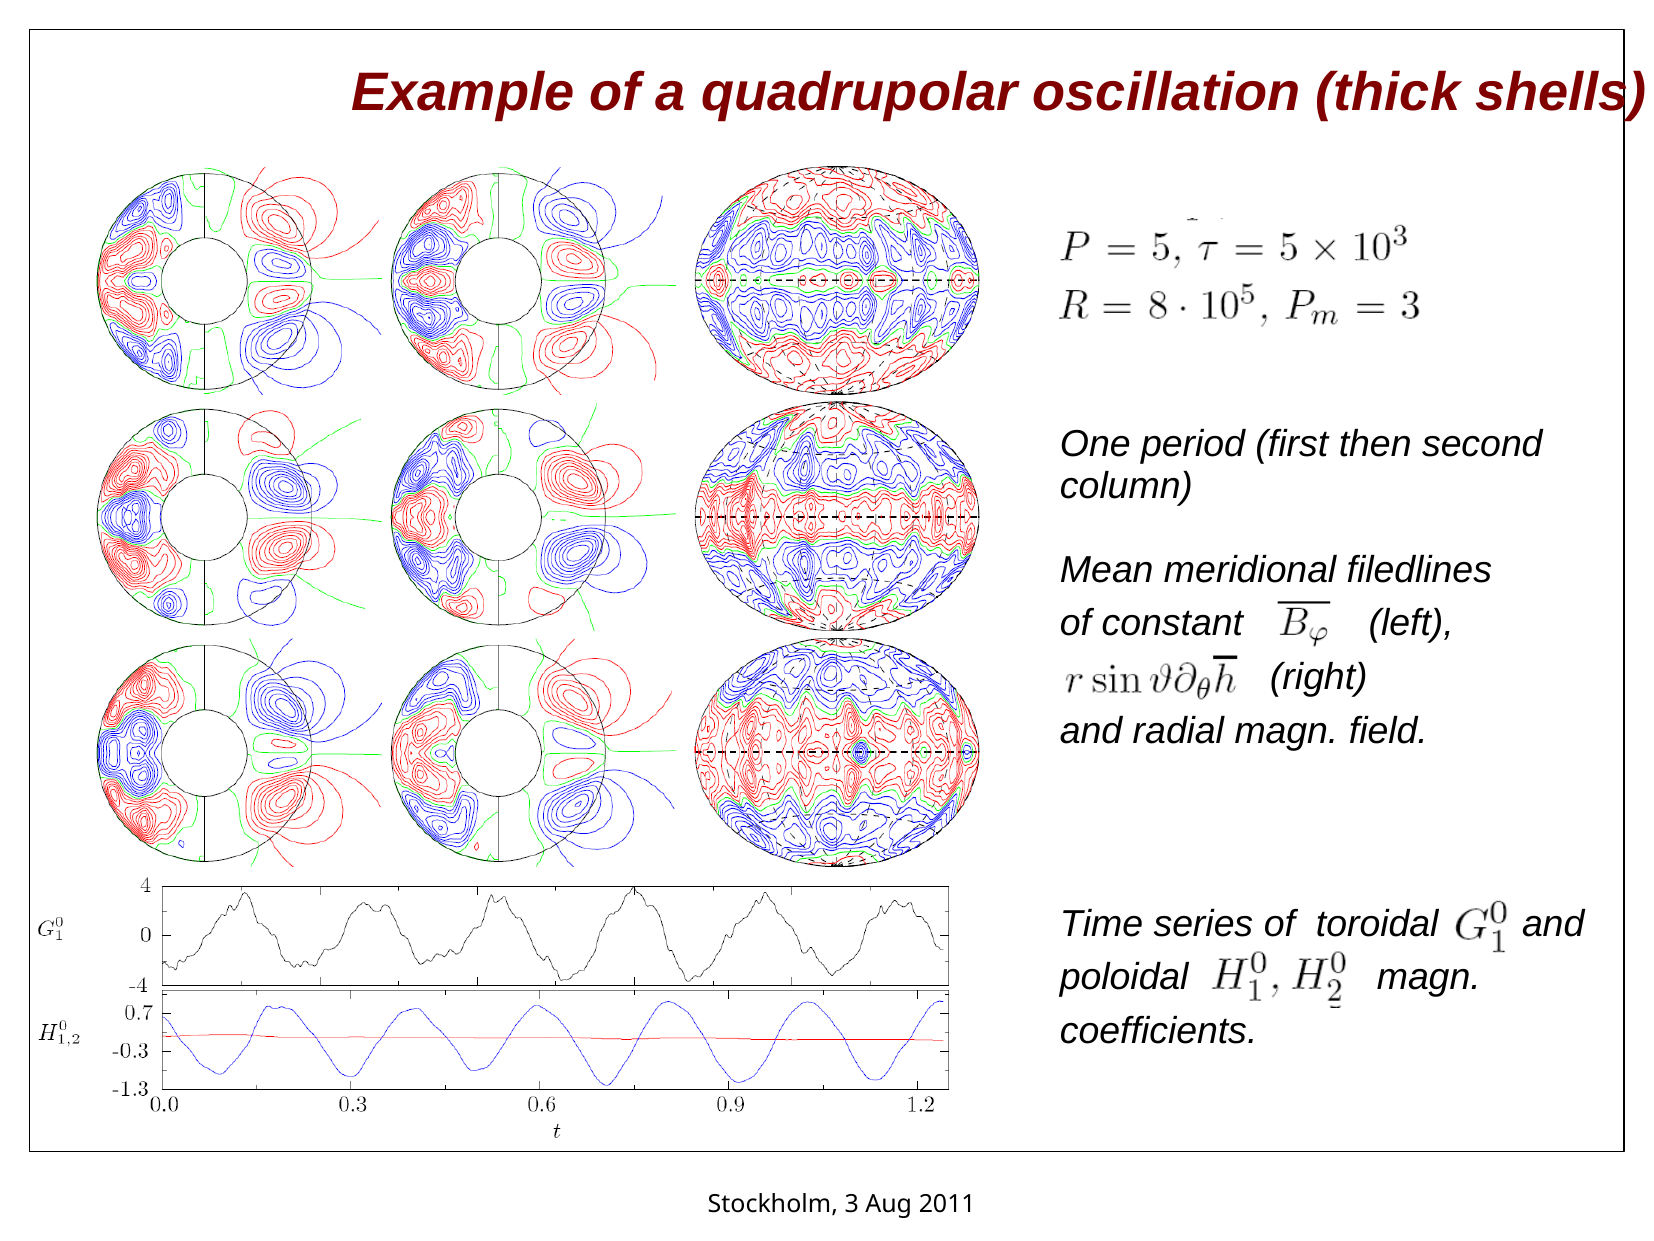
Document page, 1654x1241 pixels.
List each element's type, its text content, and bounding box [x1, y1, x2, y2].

text_box [35, 873, 952, 1144]
text_box One period (first then second column) Mean meridional filedlines of constant (left), (right) and radial magn. field. [1045, 413, 1596, 758]
text_box Time series of toroidal and poloidal magn. coefficients. [1045, 892, 1625, 1058]
picture [1057, 218, 1410, 274]
picture [1057, 281, 1423, 329]
text_box [1208, 948, 1355, 1008]
picture [1064, 651, 1243, 711]
picture [1269, 596, 1339, 650]
text_box Example of a quadrupolar oscillation (thick shells) [336, 50, 1318, 127]
text_box Stockholm, 3 Aug 2011 [692, 1172, 961, 1226]
picture [1450, 896, 1516, 956]
picture [86, 160, 987, 870]
